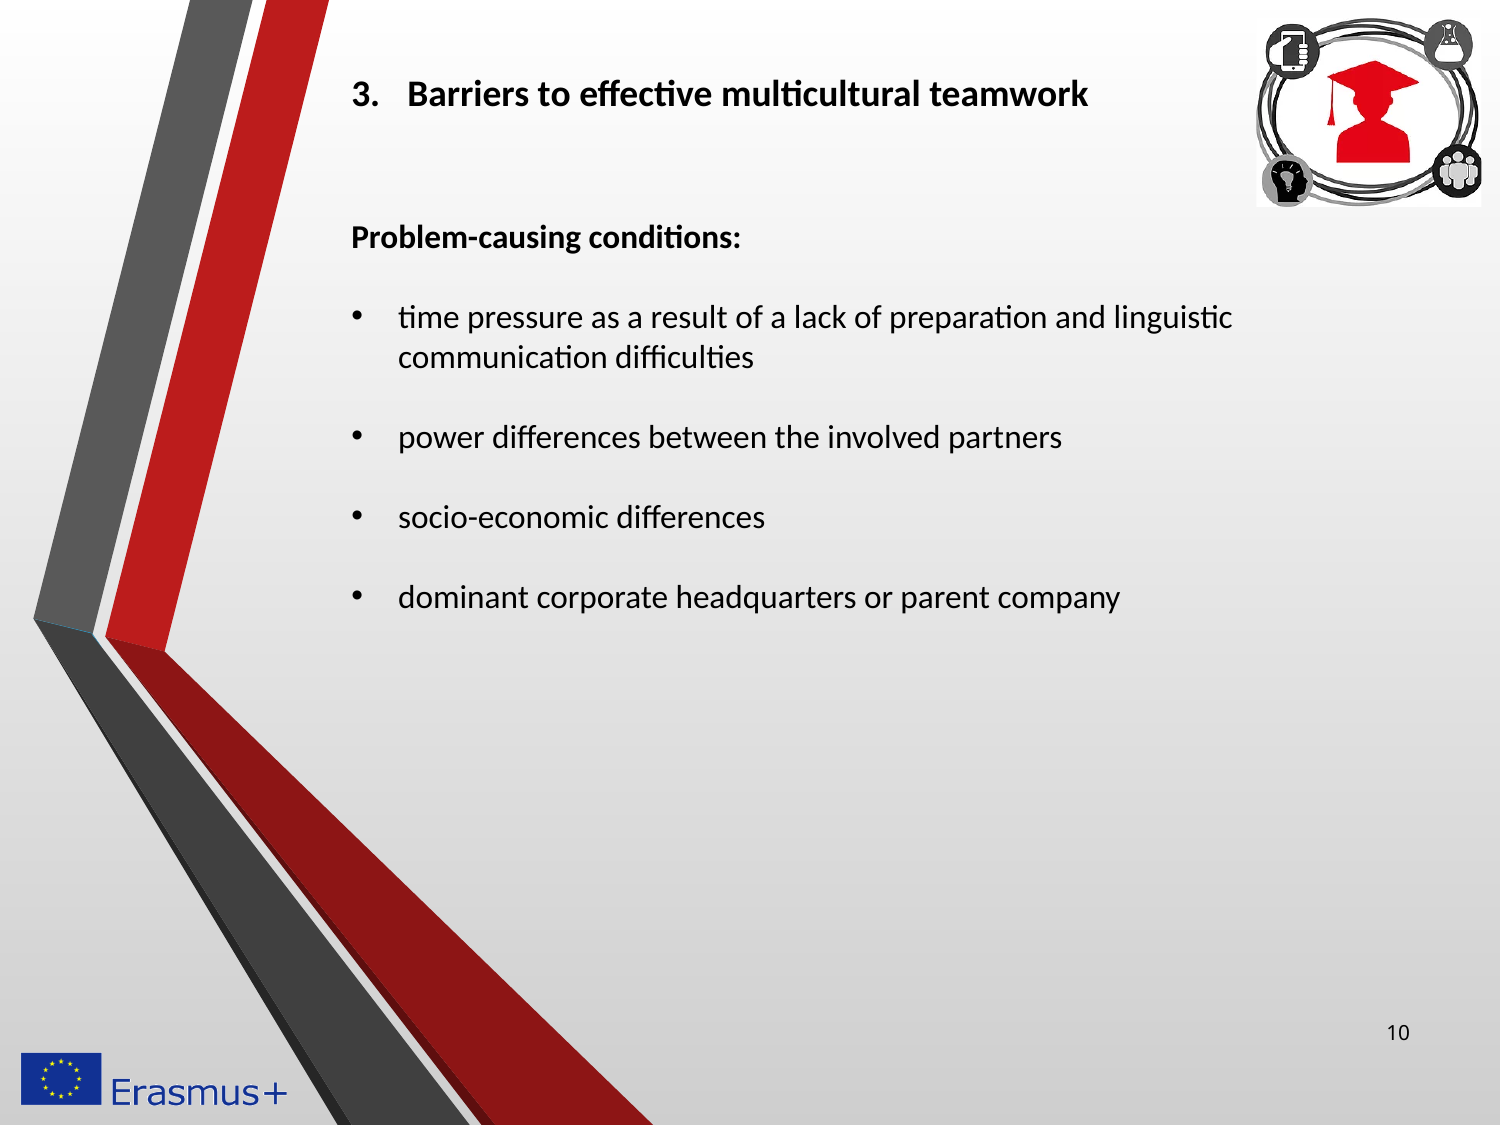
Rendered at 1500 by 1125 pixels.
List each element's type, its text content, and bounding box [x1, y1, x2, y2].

text_box Problem-causing conditions: time pressure as a result of a lack of preparation and linguistic communication difficulties power differences between the involved partners socio-economic differences dominant corporate headquarters or parent company [336, 208, 1258, 623]
chart [1257, 19, 1483, 209]
picture [1256, 18, 1482, 207]
picture [5, 1037, 302, 1120]
slide_number <numer> [1357, 1003, 1425, 1064]
text_box Barriers to effective multicultural teamwork [336, 61, 1247, 122]
